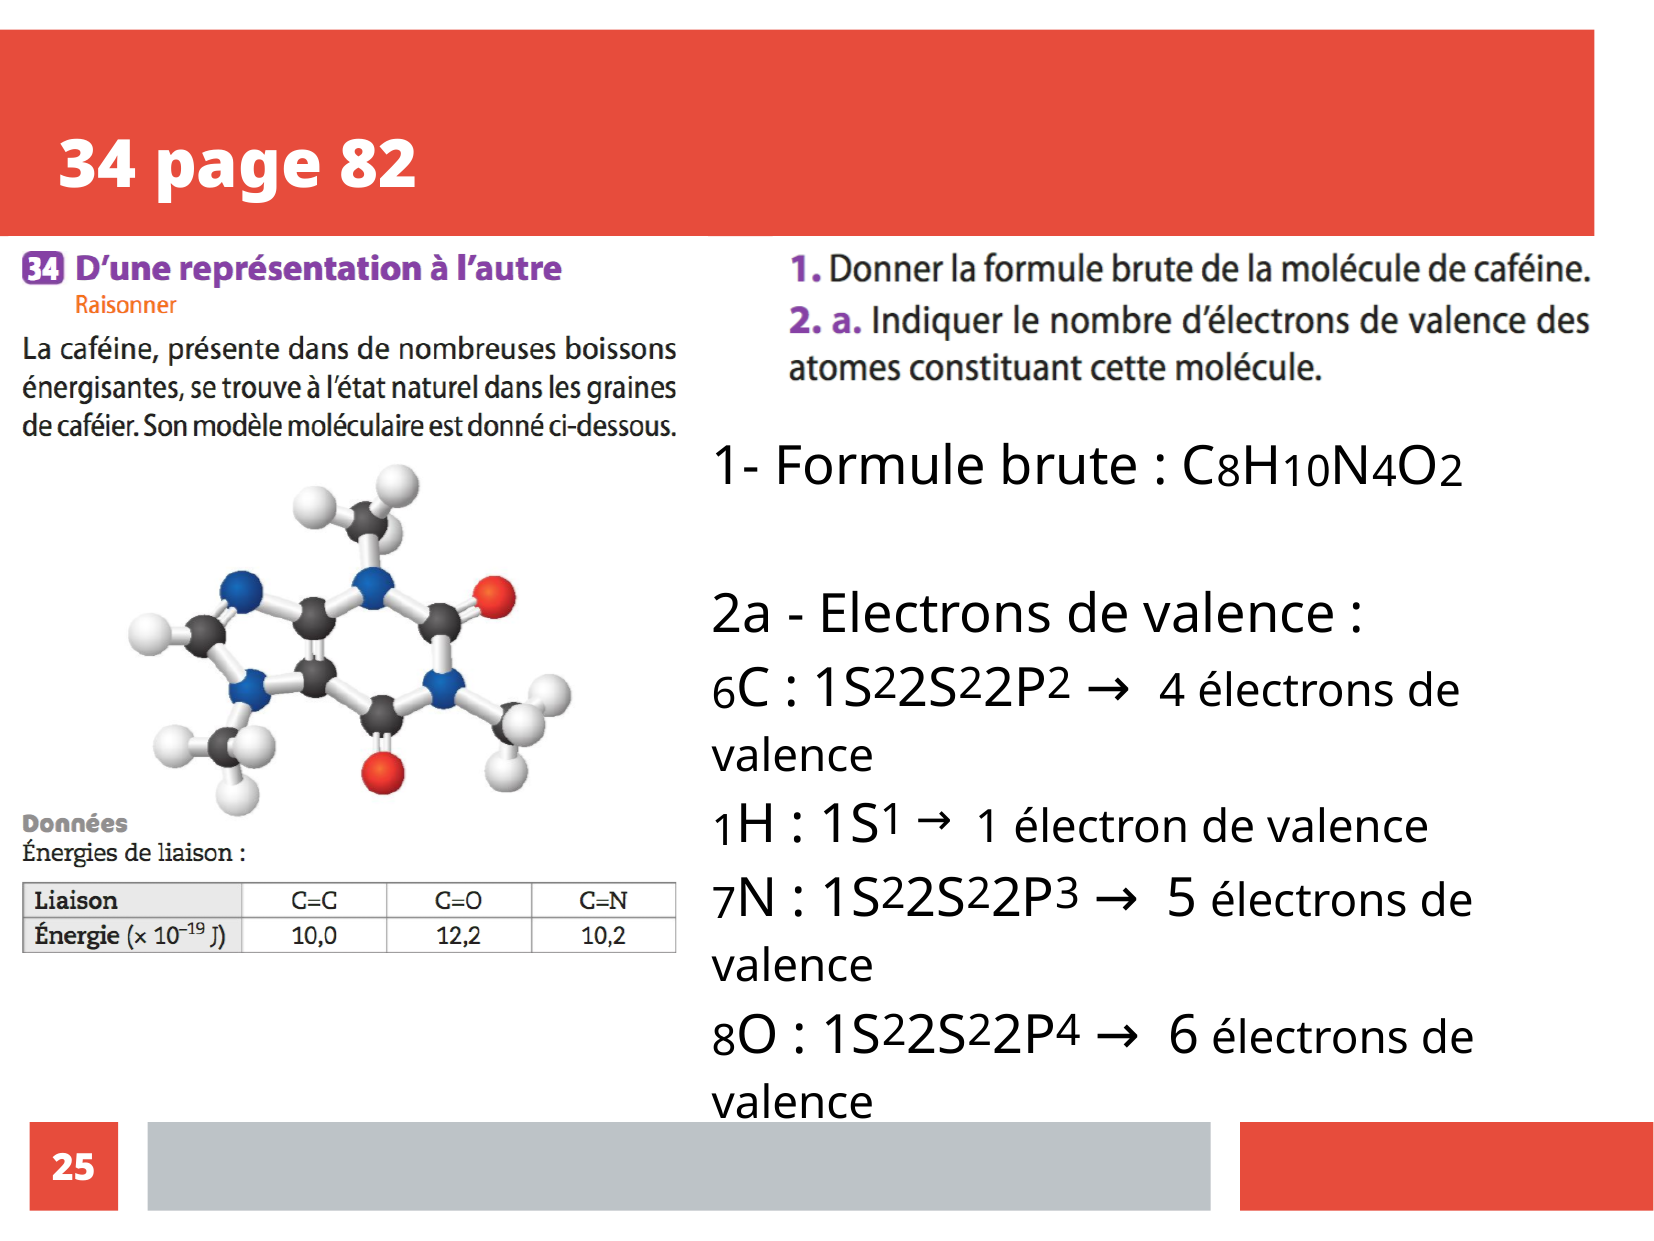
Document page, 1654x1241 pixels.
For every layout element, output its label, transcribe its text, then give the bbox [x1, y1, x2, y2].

title 34 page 82 [59, 59, 1595, 207]
picture [8, 236, 708, 969]
text_box 2a - Electrons de valence : 6C : 1S22S22P2 → 4 électrons de valence 1H : 1S1 → 1 électron de valence 7N : 1S22S22P3 → 5 électrons de valence 8O : 1S22S22P4 → 6 électrons de valence [696, 566, 1636, 1013]
picture [772, 236, 1630, 390]
text_box 1- Formule brute : C8H10N4O2 [696, 419, 1524, 511]
